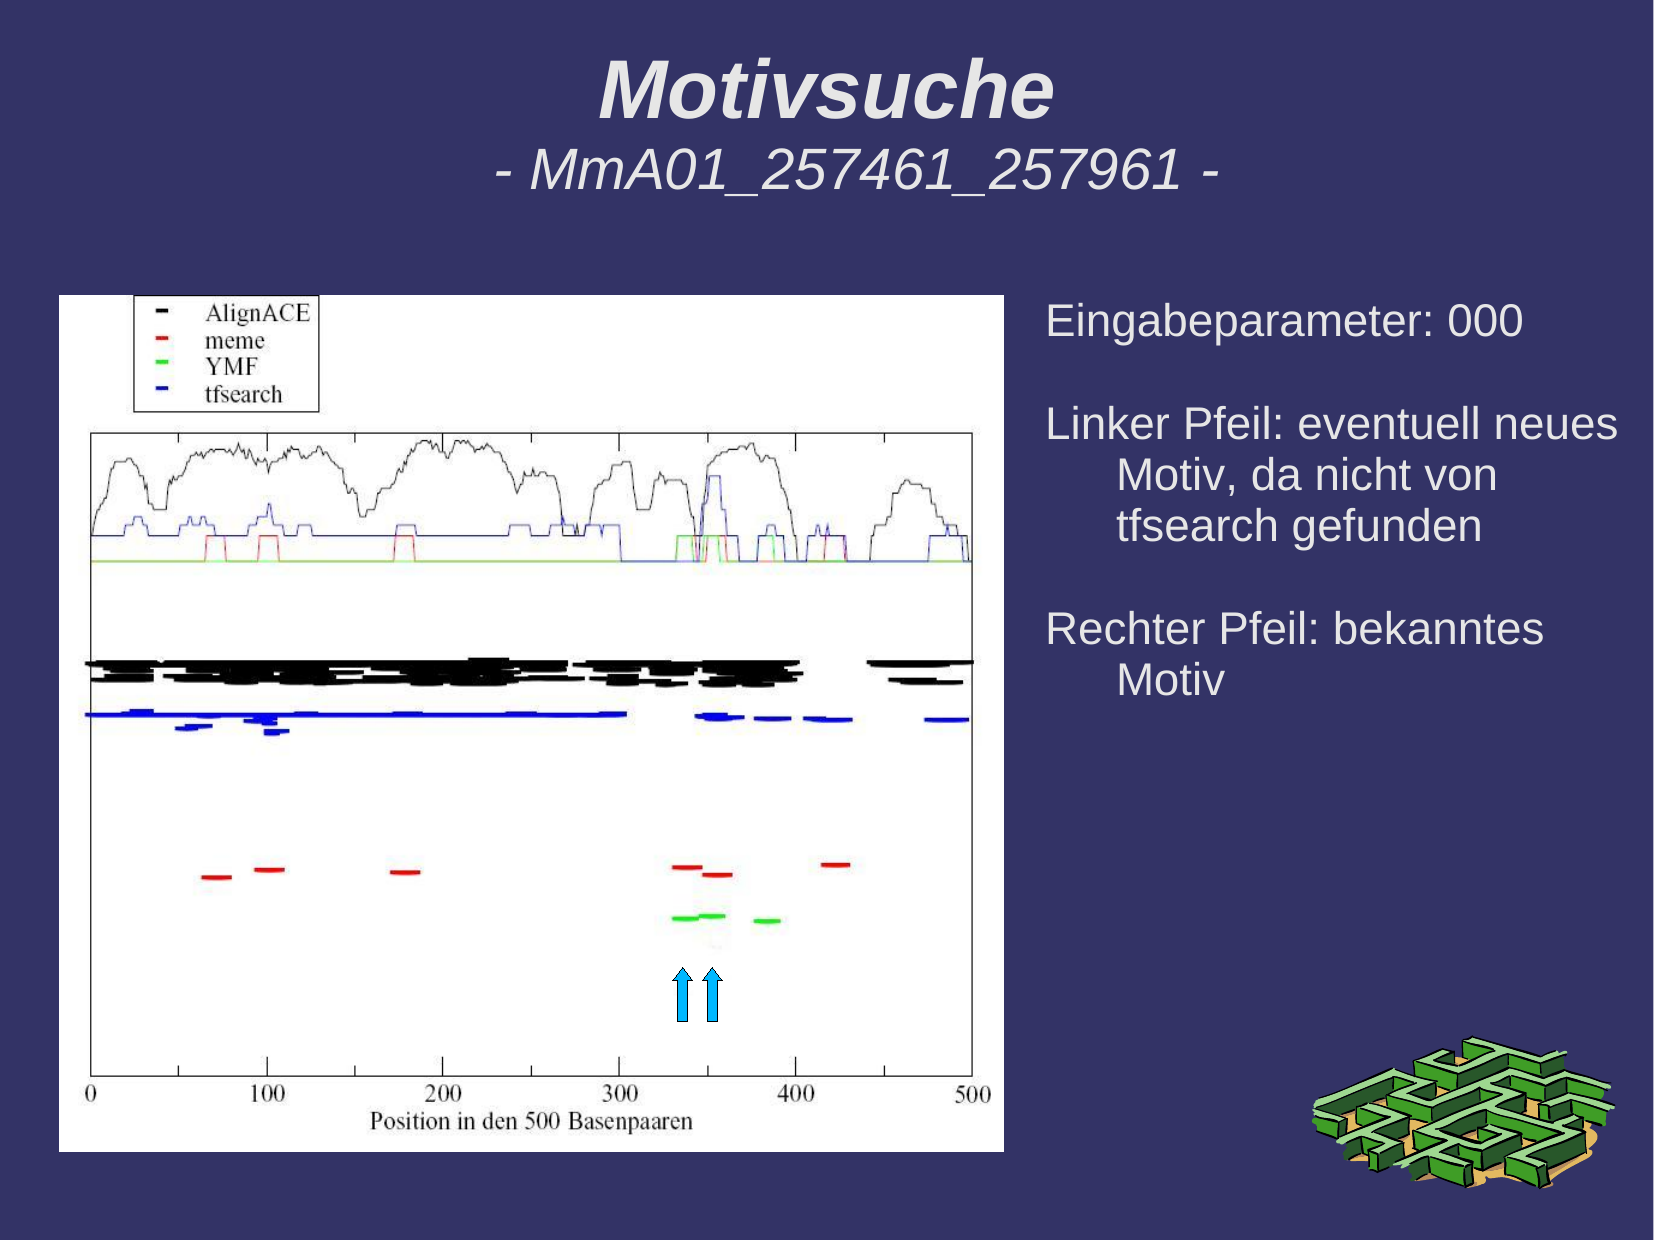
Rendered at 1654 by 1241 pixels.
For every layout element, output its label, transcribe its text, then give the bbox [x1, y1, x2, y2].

list Eingabeparameter: 000 Linker Pfeil: eventuell neues Motiv, da nicht von tfsearch gefunden Rechter Pfeil: bekanntes Motiv [1033, 295, 1625, 1147]
text_box [702, 967, 723, 1022]
text_box [672, 967, 693, 1022]
title Motivsuche - MmA01_257461_257961 - [121, 19, 1534, 227]
picture [59, 295, 1004, 1152]
